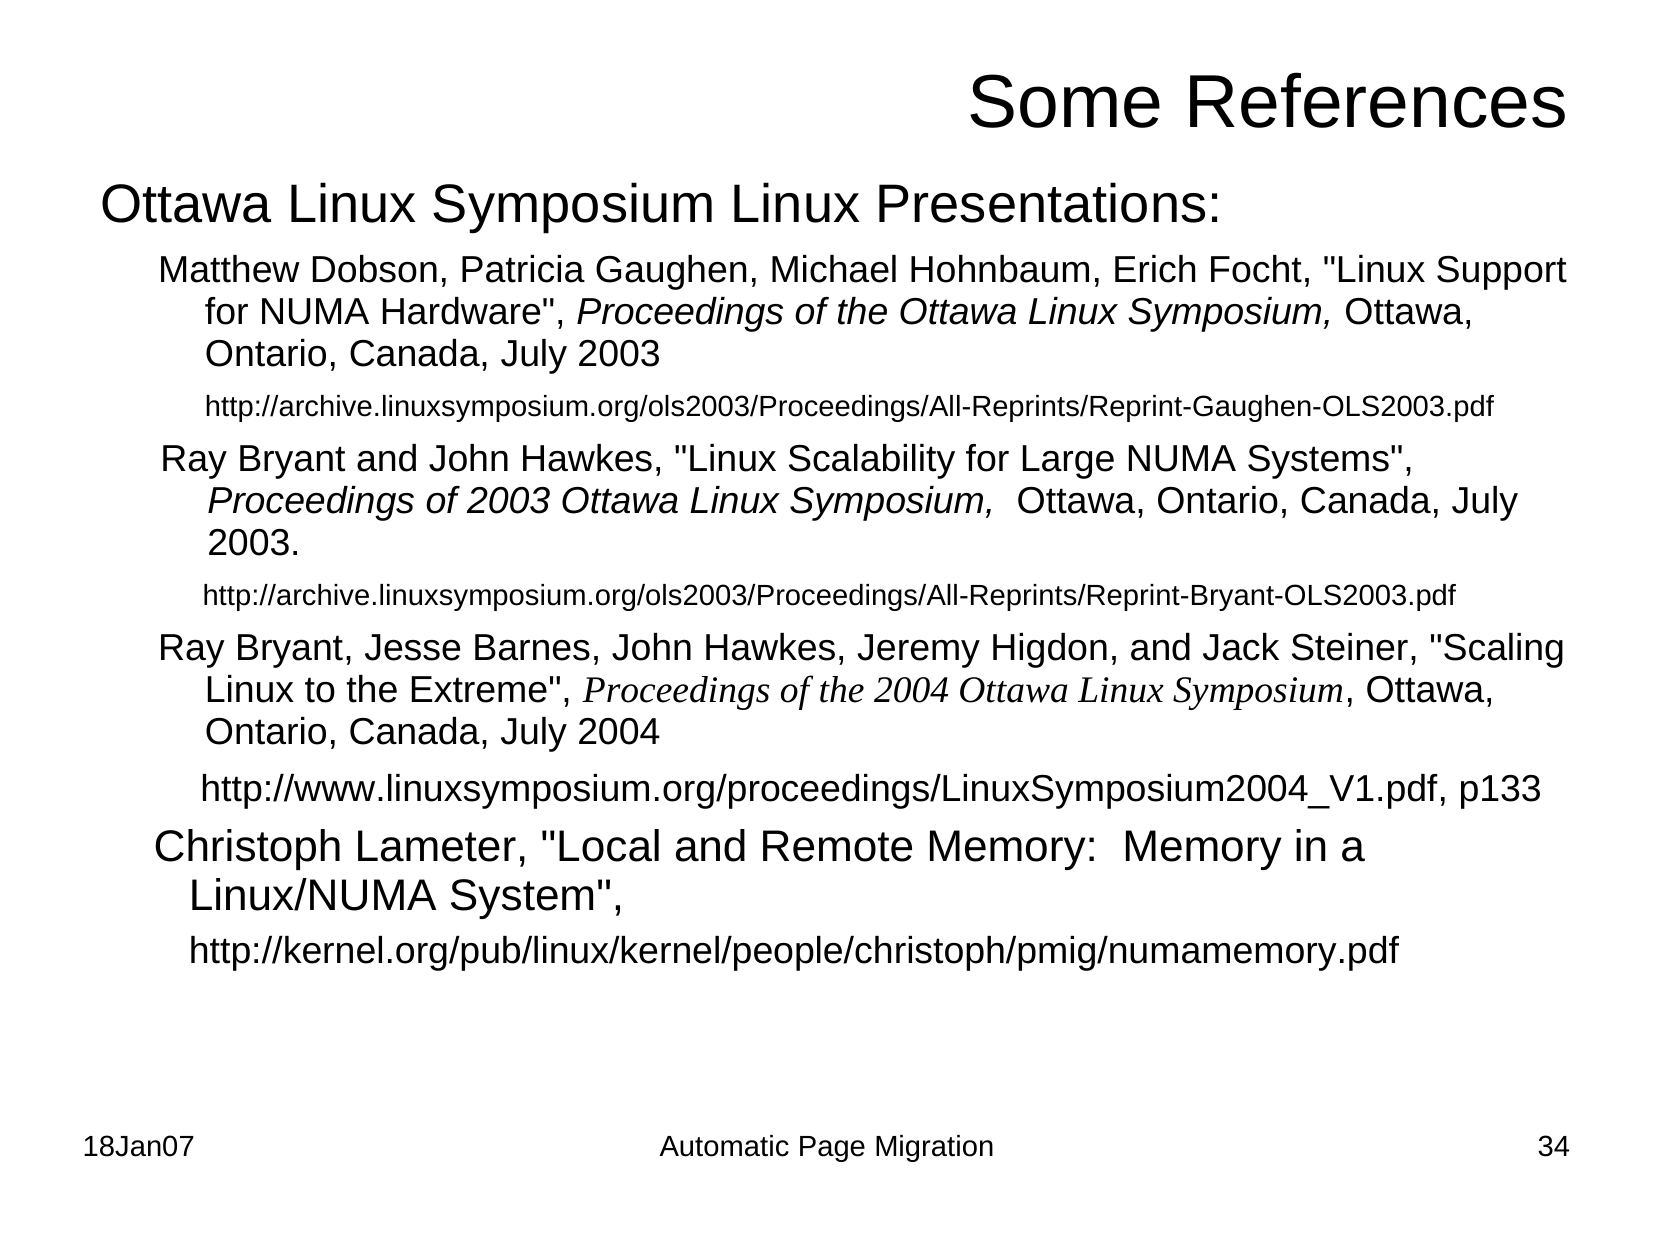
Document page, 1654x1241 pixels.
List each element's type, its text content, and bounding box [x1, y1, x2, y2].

list Ottawa Linux Symposium Linux Presentations: Matthew Dobson, Patricia Gaughen, Michael Hohnbaum, Erich Focht, "Linux Support for NUMA Hardware", Proceedings of the Ottawa Linux Symposium, Ottawa, Ontario, Canada, July 2003 http://archive.linuxsymposium.org/ols2003/Proceedings/All-Reprints/Reprint-Gaughen-OLS2003.pdf Ray Bryant and John Hawkes, "Linux Scalability for Large NUMA Systems", Proceedings of 2003 Ottawa Linux Symposium, Ottawa, Ontario, Canada, July 2003. http://archive.linuxsymposium.org/ols2003/Proceedings/All-Reprints/Reprint-Bryant-OLS2003.pdf Ray Bryant, Jesse Barnes, John Hawkes, Jeremy Higdon, and Jack Steiner, "Scaling Linux to the Extreme", Proceedings of the 2004 Ottawa Linux Symposium, Ottawa, Ontario, Canada, July 2004 http://www.linuxsymposium.org/proceedings/LinuxSymposium2004_V1.pdf, p133 Christoph Lameter, "Local and Remote Memory: Memory in a Linux/NUMA System", http://kernel.org/pub/linux/kernel/people/christoph/pmig/numamemory.pdf [82, 173, 1571, 1109]
title Some References [80, 45, 1569, 159]
